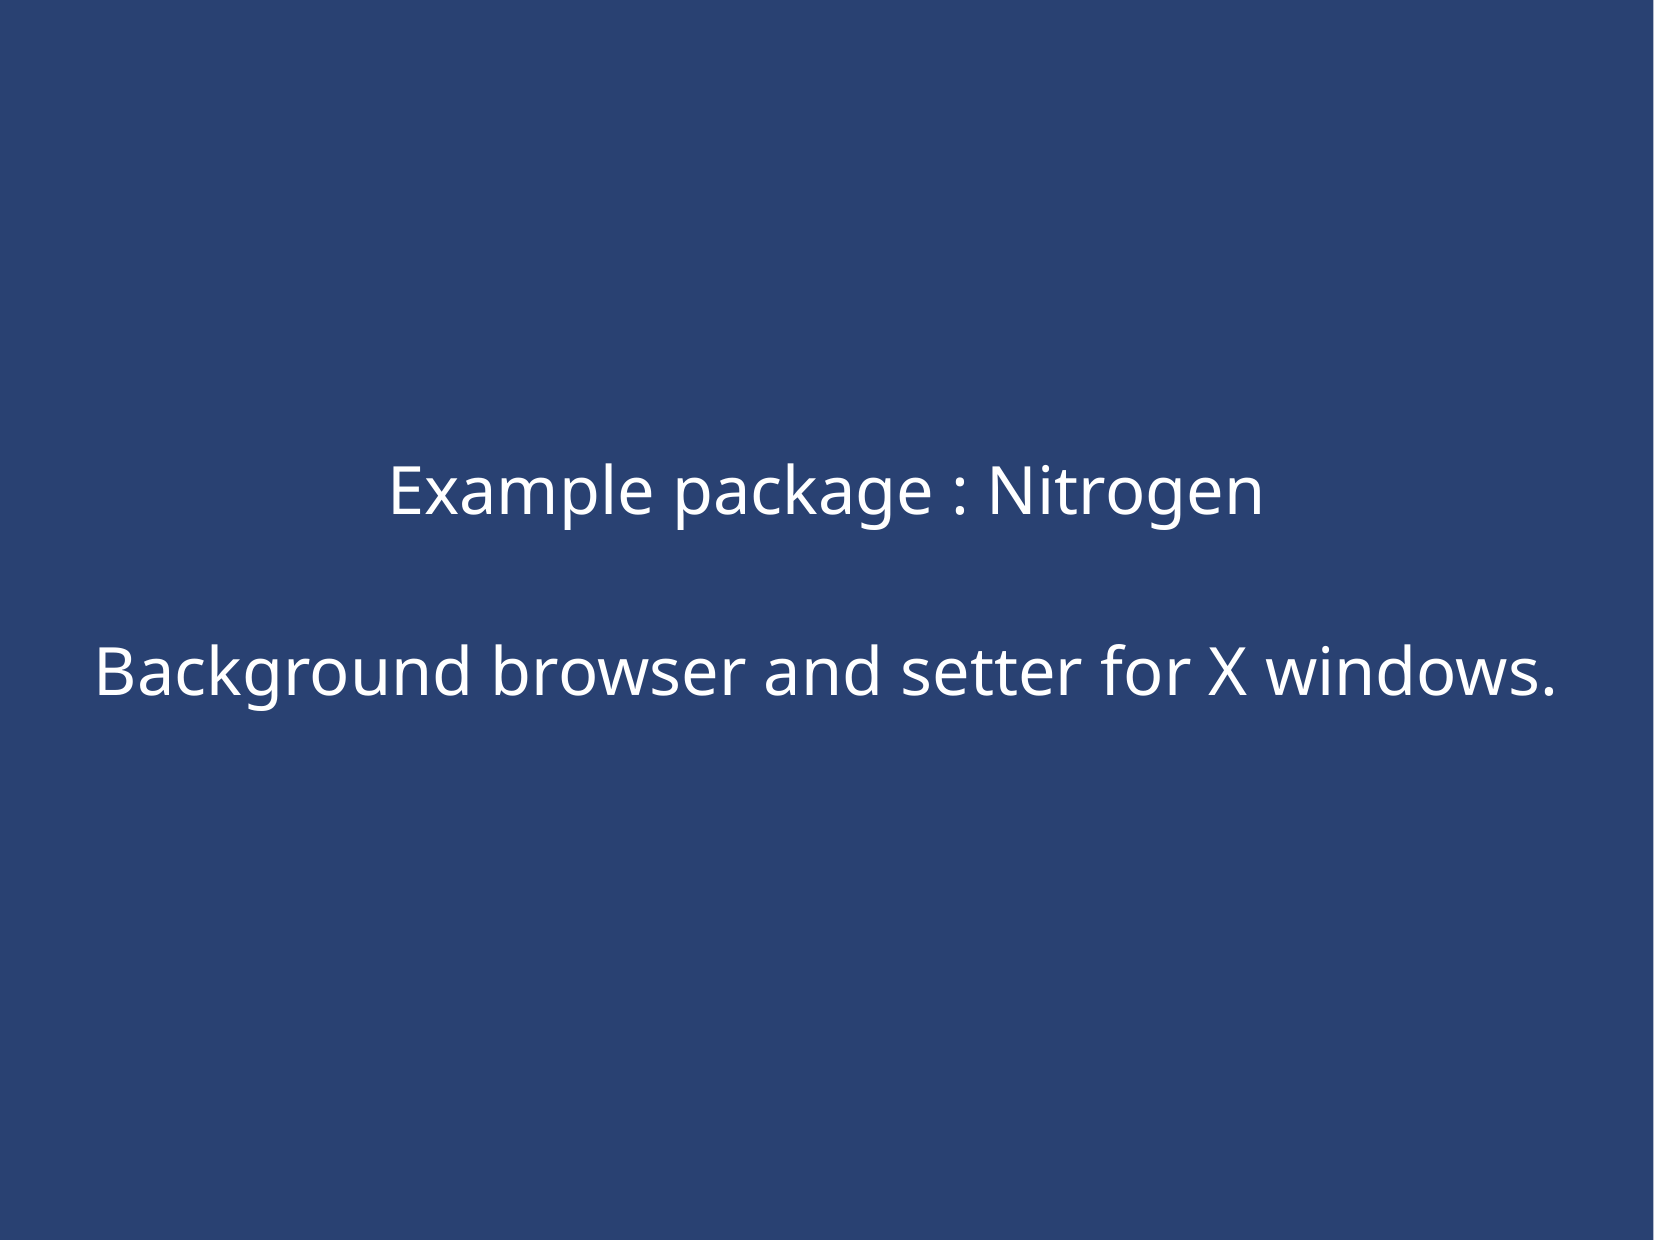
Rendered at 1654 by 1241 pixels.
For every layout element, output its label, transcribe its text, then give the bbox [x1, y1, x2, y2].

subtitle Example package : Nitrogen Background browser and setter for X windows. [82, 56, 1571, 1102]
